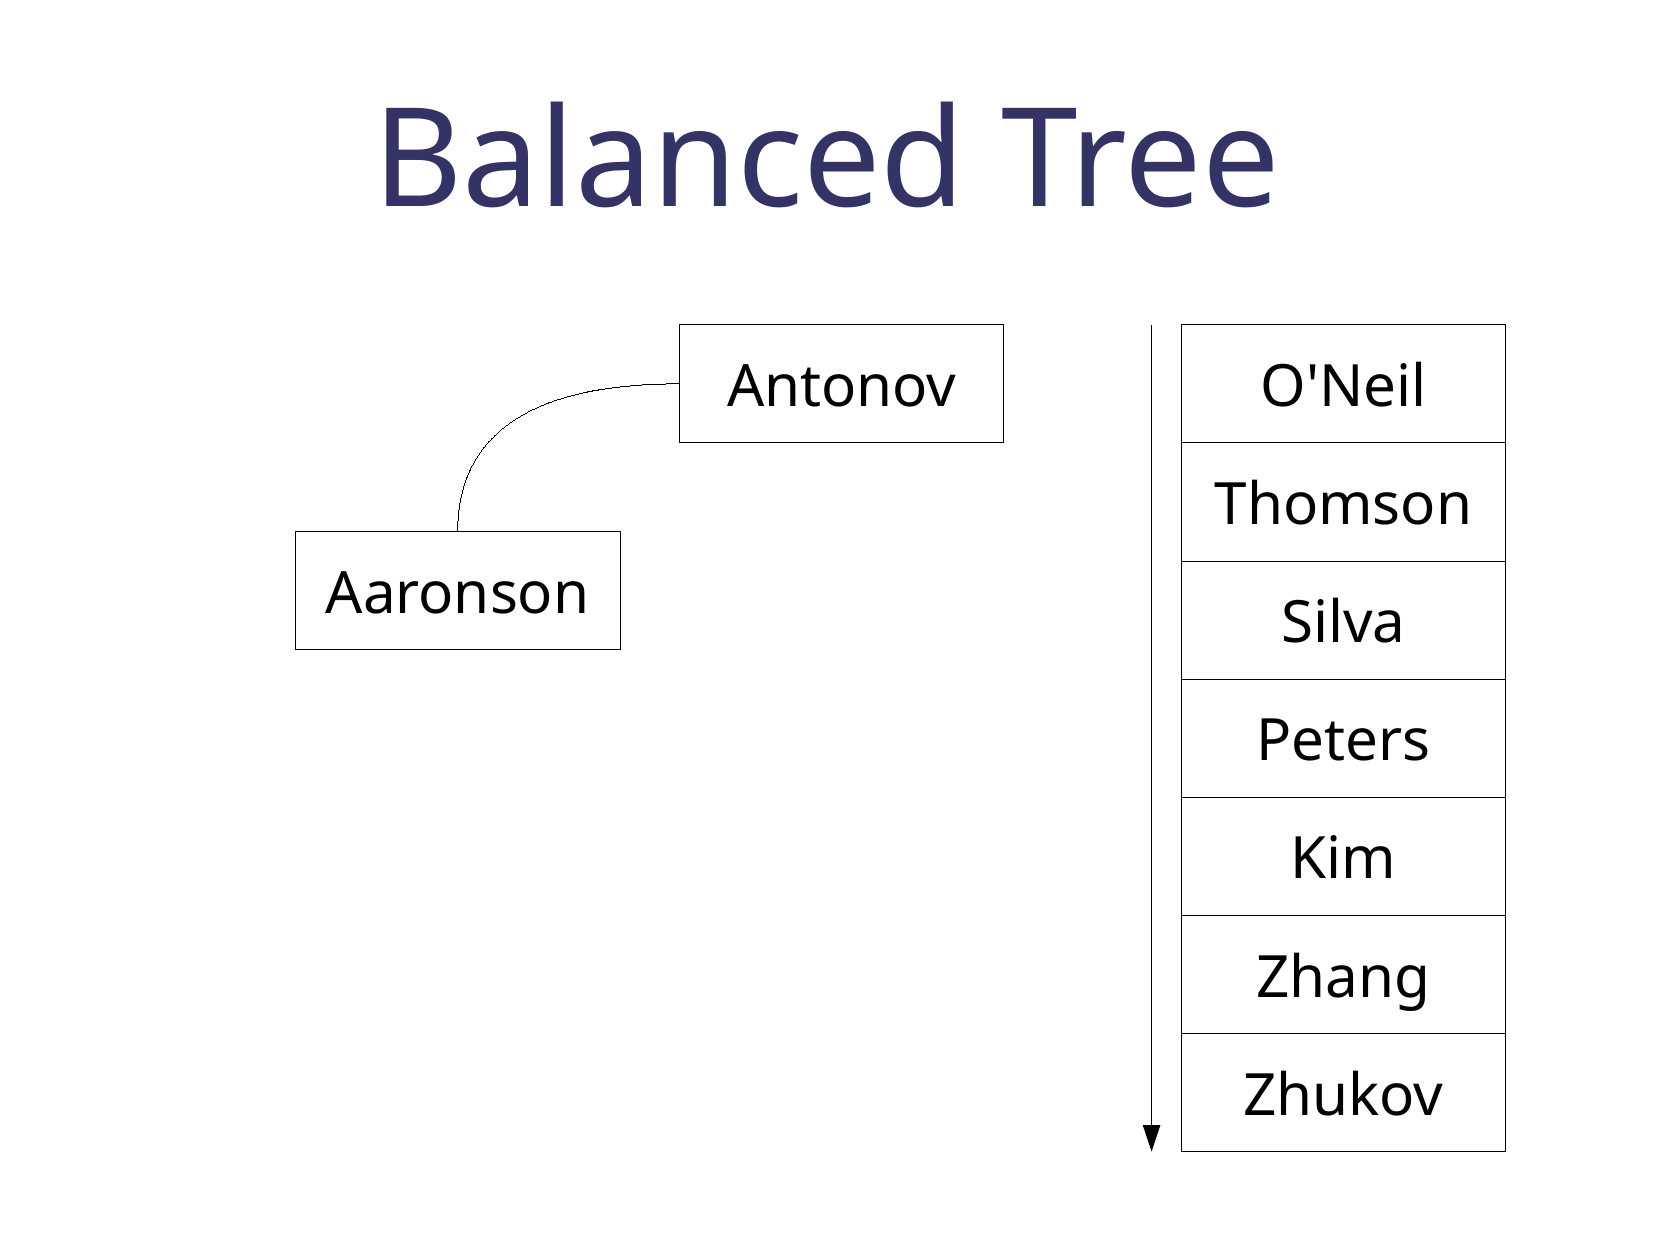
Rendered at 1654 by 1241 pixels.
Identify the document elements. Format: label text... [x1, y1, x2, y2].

text_box O'Neil [1181, 324, 1506, 442]
text_box Zhang [1181, 915, 1506, 1034]
text_box Peters [1181, 679, 1506, 797]
text_box Aaronson [295, 531, 621, 650]
text_box Thomson [1181, 442, 1506, 561]
text_box Kim [1181, 797, 1506, 915]
title Balanced Tree [82, 56, 1571, 250]
text_box Silva [1181, 561, 1506, 679]
text_box Zhukov [1181, 1034, 1506, 1152]
text_box Antonov [679, 324, 1004, 443]
